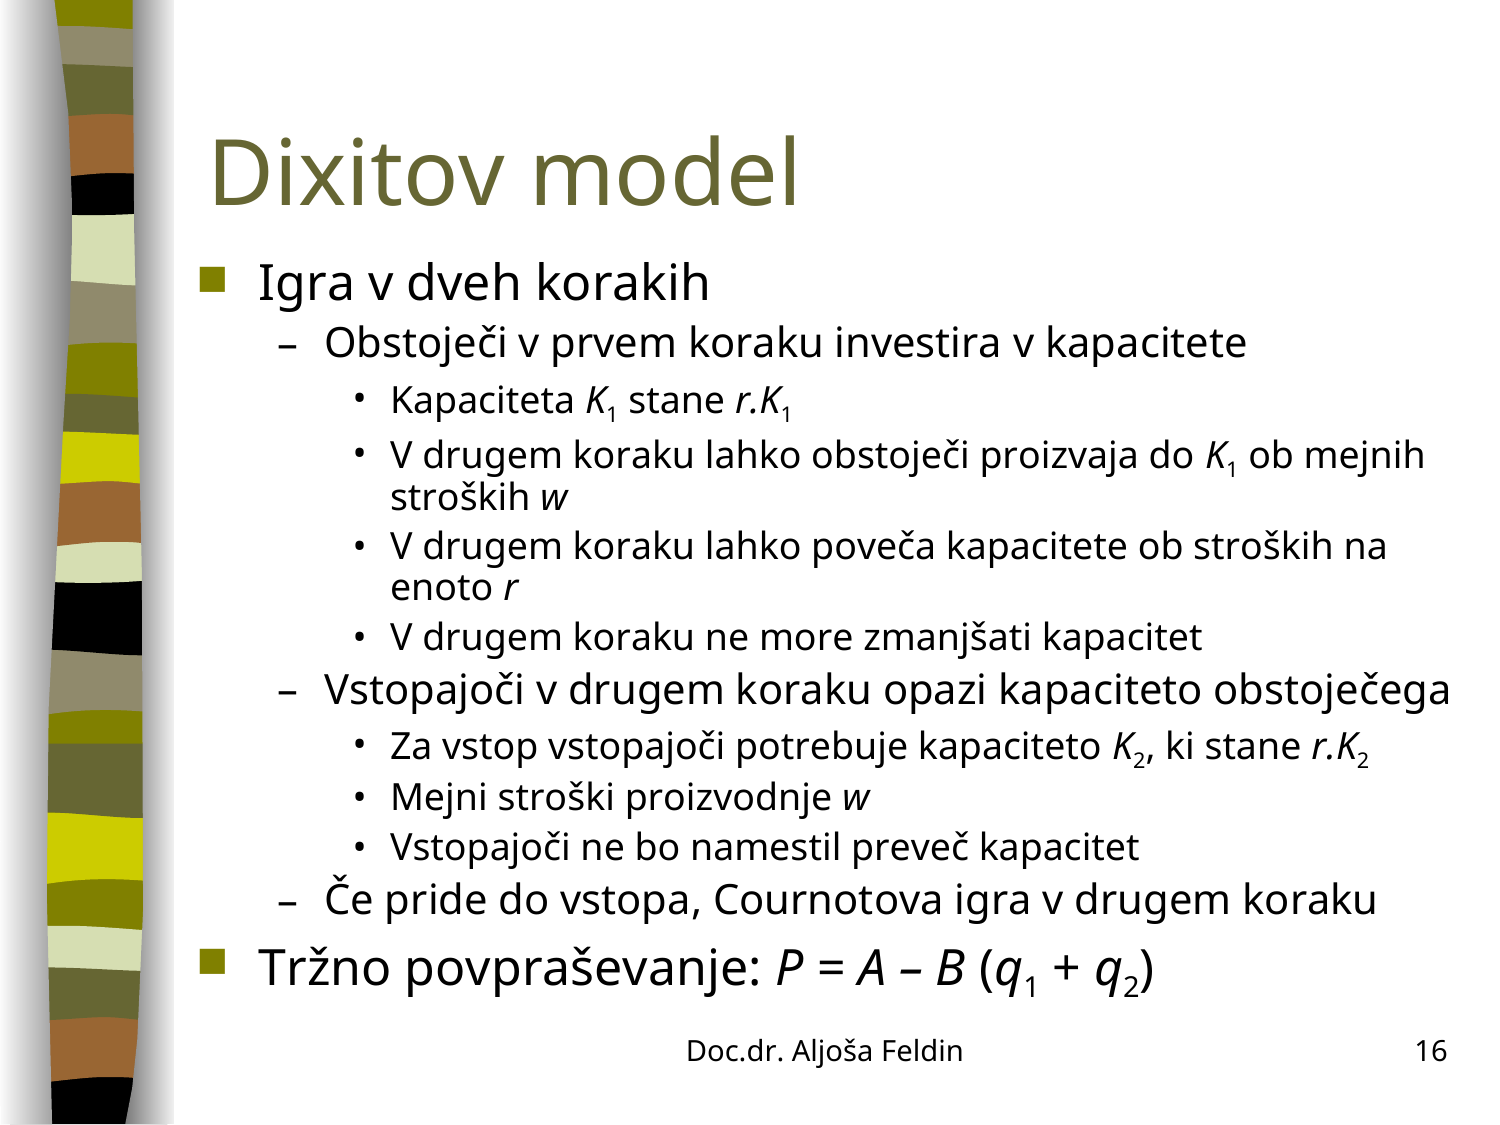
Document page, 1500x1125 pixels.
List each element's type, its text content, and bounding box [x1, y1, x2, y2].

list Igra v dveh korakih Obstoječi v prvem koraku investira v kapacitete Kapaciteta K1 stane r.K1 V drugem koraku lahko obstoječi proizvaja do K1 ob mejnih stroških w V drugem koraku lahko poveča kapacitete ob stroških na enoto r V drugem koraku ne more zmanjšati kapacitet Vstopajoči v drugem koraku opazi kapaciteto obstoječega Za vstop vstopajoči potrebuje kapaciteto K2, ki stane r.K2 Mejni stroški proizvodnje w Vstopajoči ne bo namestil preveč kapacitet Če pride do vstopa, Cournotova igra v drugem koraku Tržno povpraševanje: P = A – B (q1 + q2) [187, 249, 1469, 1047]
text_box Doc.dr. Aljoša Feldin [587, 1025, 1063, 1101]
title Dixitov model [192, 74, 1468, 249]
text_box <number> [1149, 1025, 1463, 1101]
